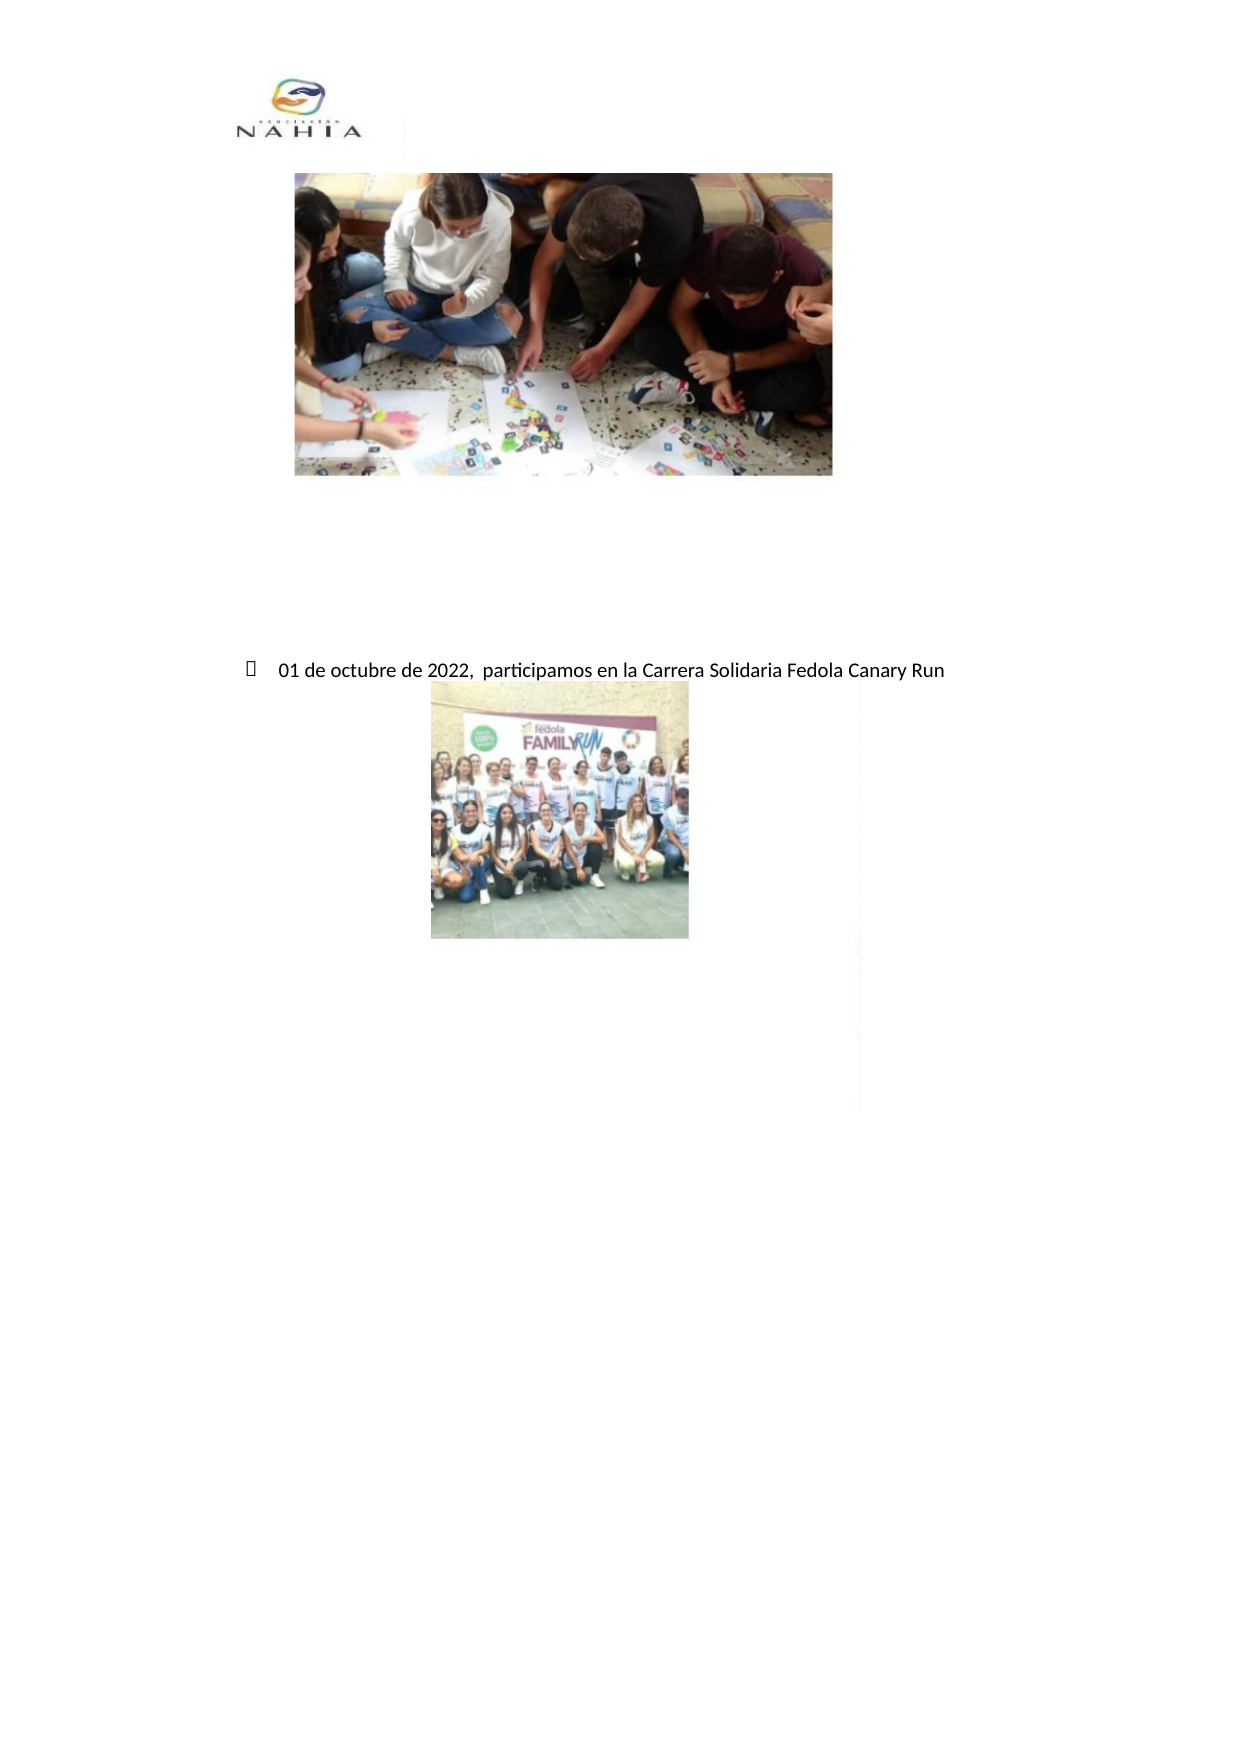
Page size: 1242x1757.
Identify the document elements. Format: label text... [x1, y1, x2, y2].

text_box 01 de octubre de 2022, participamos en la Carrera Solidaria Fedola Canary Run [278, 656, 965, 682]
text_box  [244, 655, 279, 681]
text_box [431, 682, 862, 1112]
text_box [294, 173, 1012, 578]
text_box [236, 71, 407, 164]
